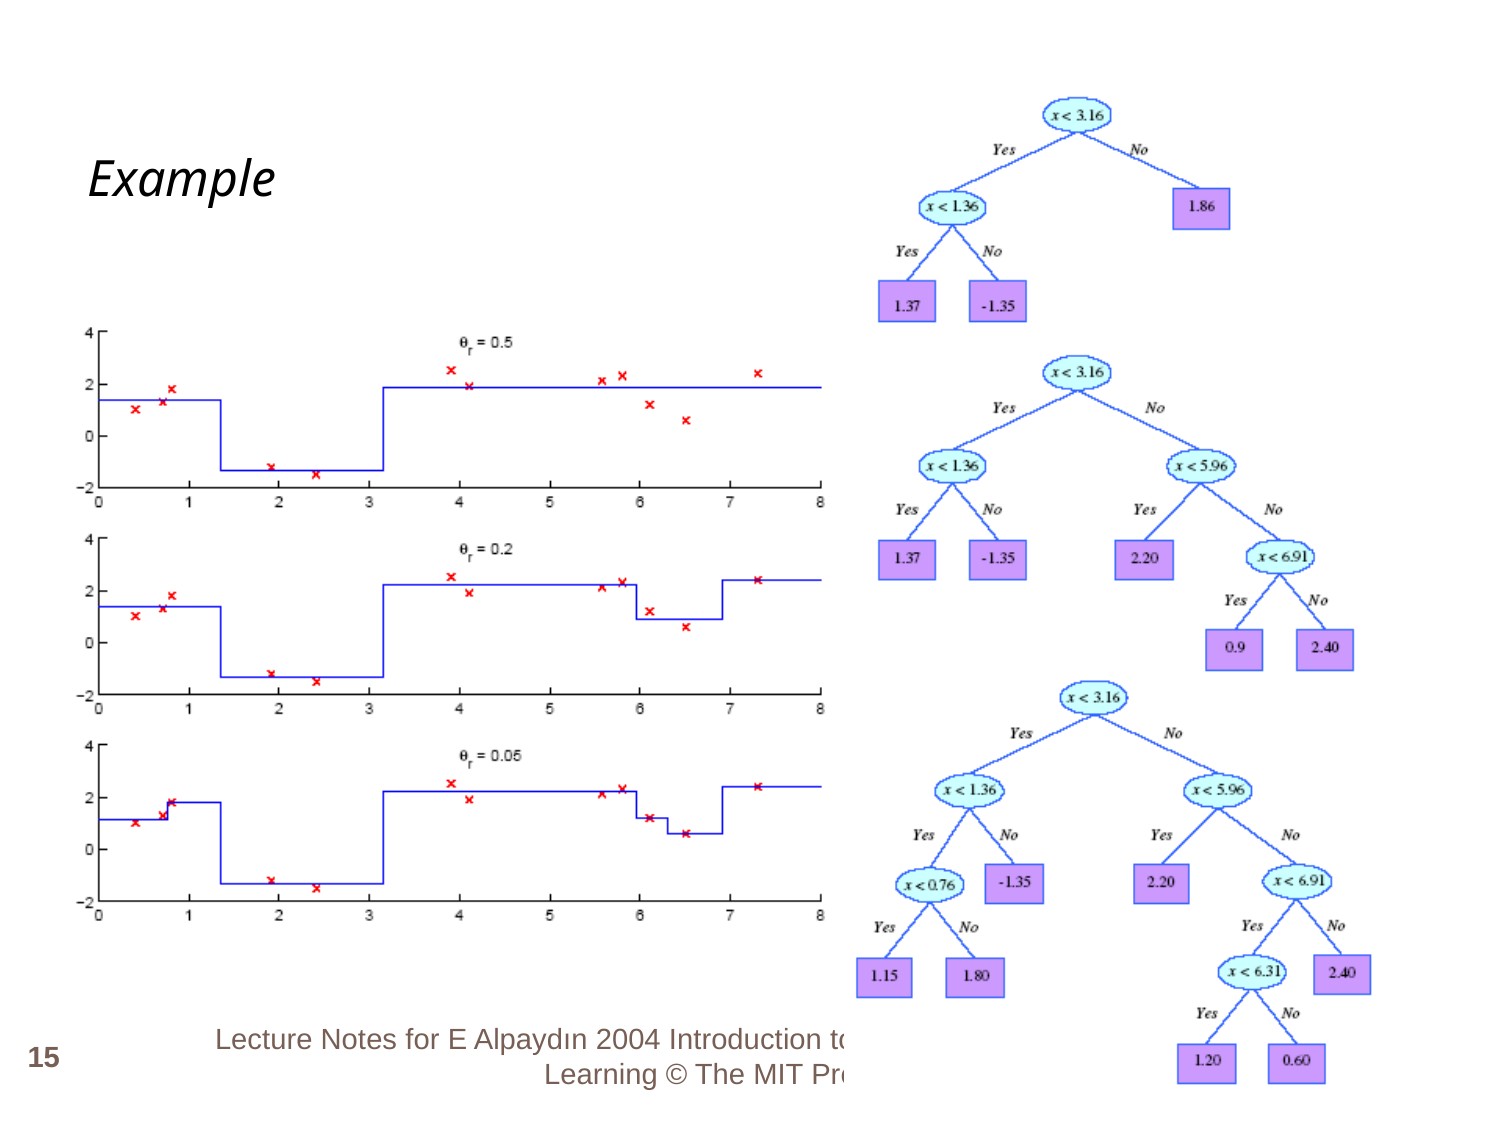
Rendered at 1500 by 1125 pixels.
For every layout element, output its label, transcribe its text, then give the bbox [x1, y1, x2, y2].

picture [844, 66, 1384, 1097]
text_box <number> [0, 1025, 88, 1088]
text_box Lecture Notes for E Alpaydın 2004 Introduction to Machine Learning © The MIT Press (V1.1) [99, 1025, 844, 1085]
text_box Example [72, 139, 292, 215]
picture [53, 290, 836, 935]
